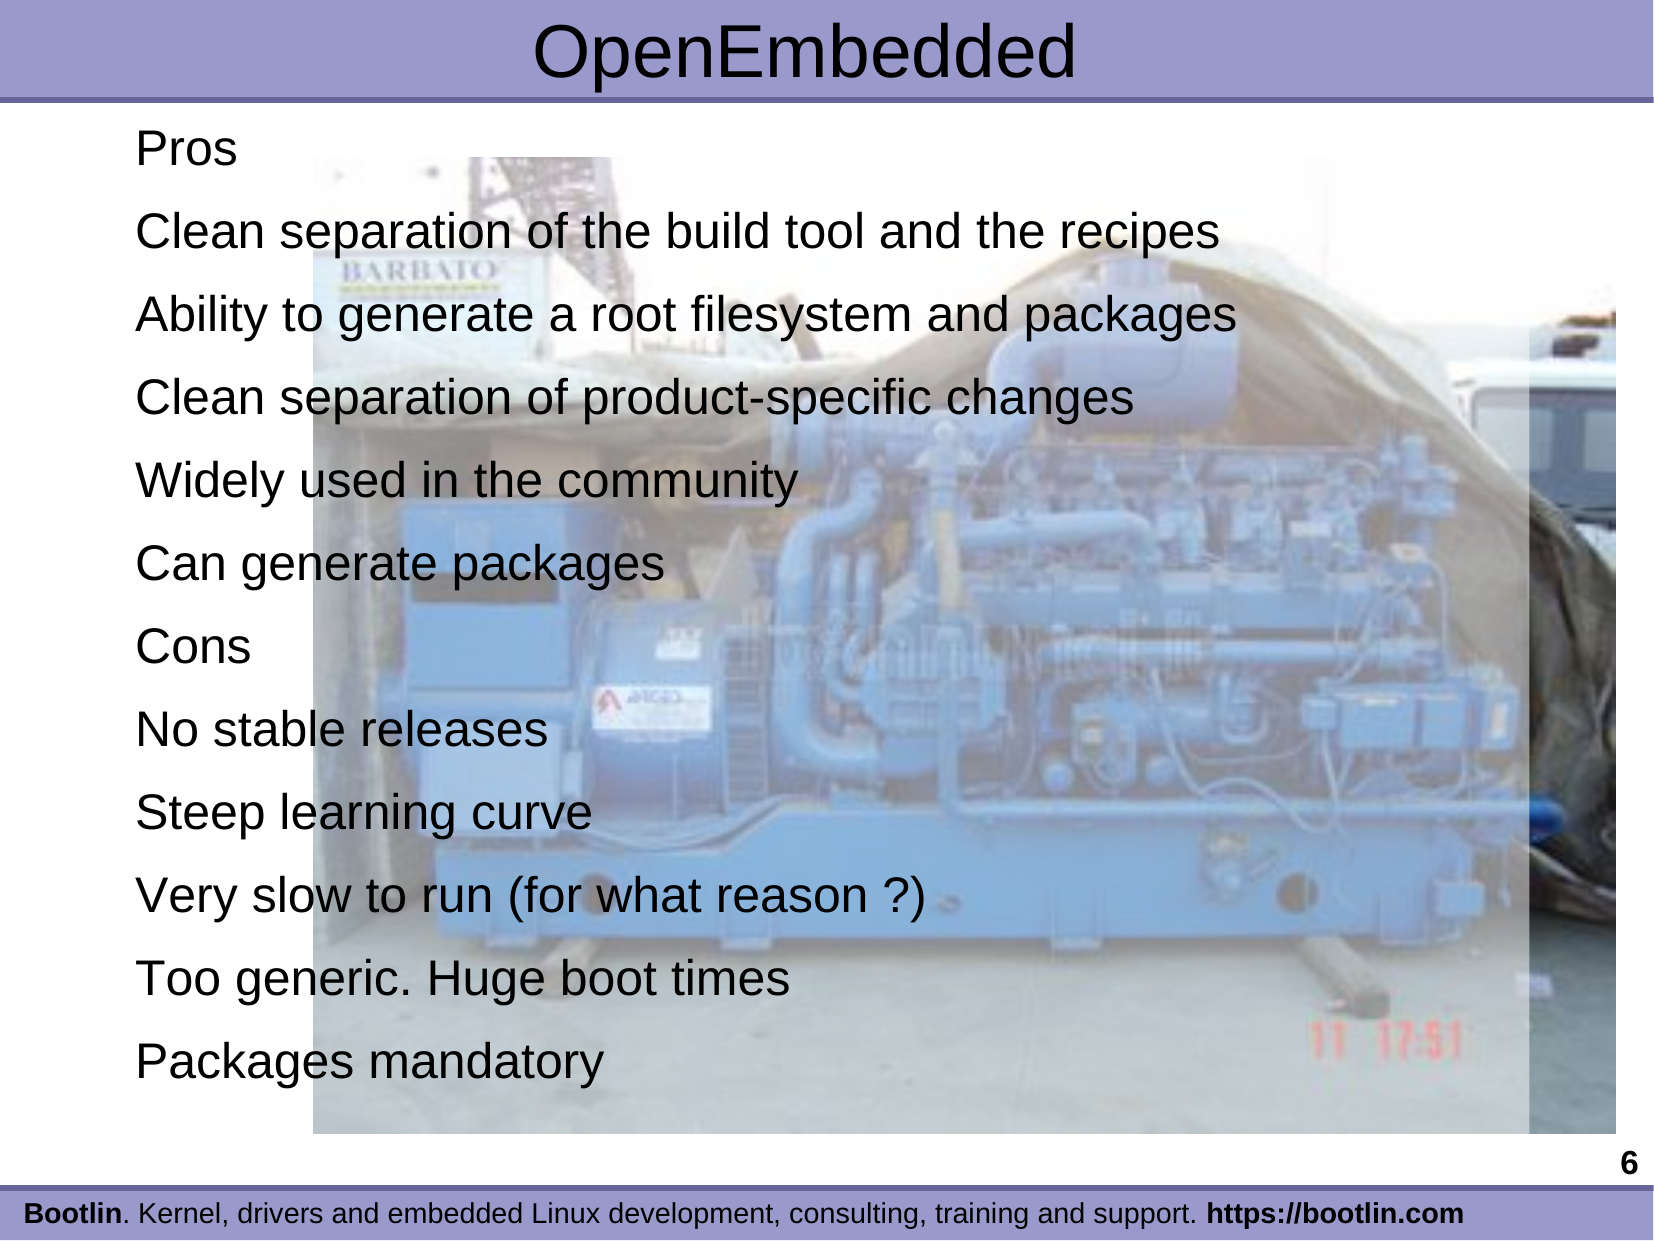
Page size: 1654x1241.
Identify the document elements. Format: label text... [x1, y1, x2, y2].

picture [1530, 157, 1616, 1134]
title OpenEmbedded [60, 4, 1551, 98]
list Pros Clean separation of the build tool and the recipes Ability to generate a root filesystem and packages Clean separation of product-specific changes Widely used in the community Can generate packages Cons No stable releases Steep learning curve Very slow to run (for what reason ?) Too generic. Huge boot times Packages mandatory [117, 120, 1530, 1164]
